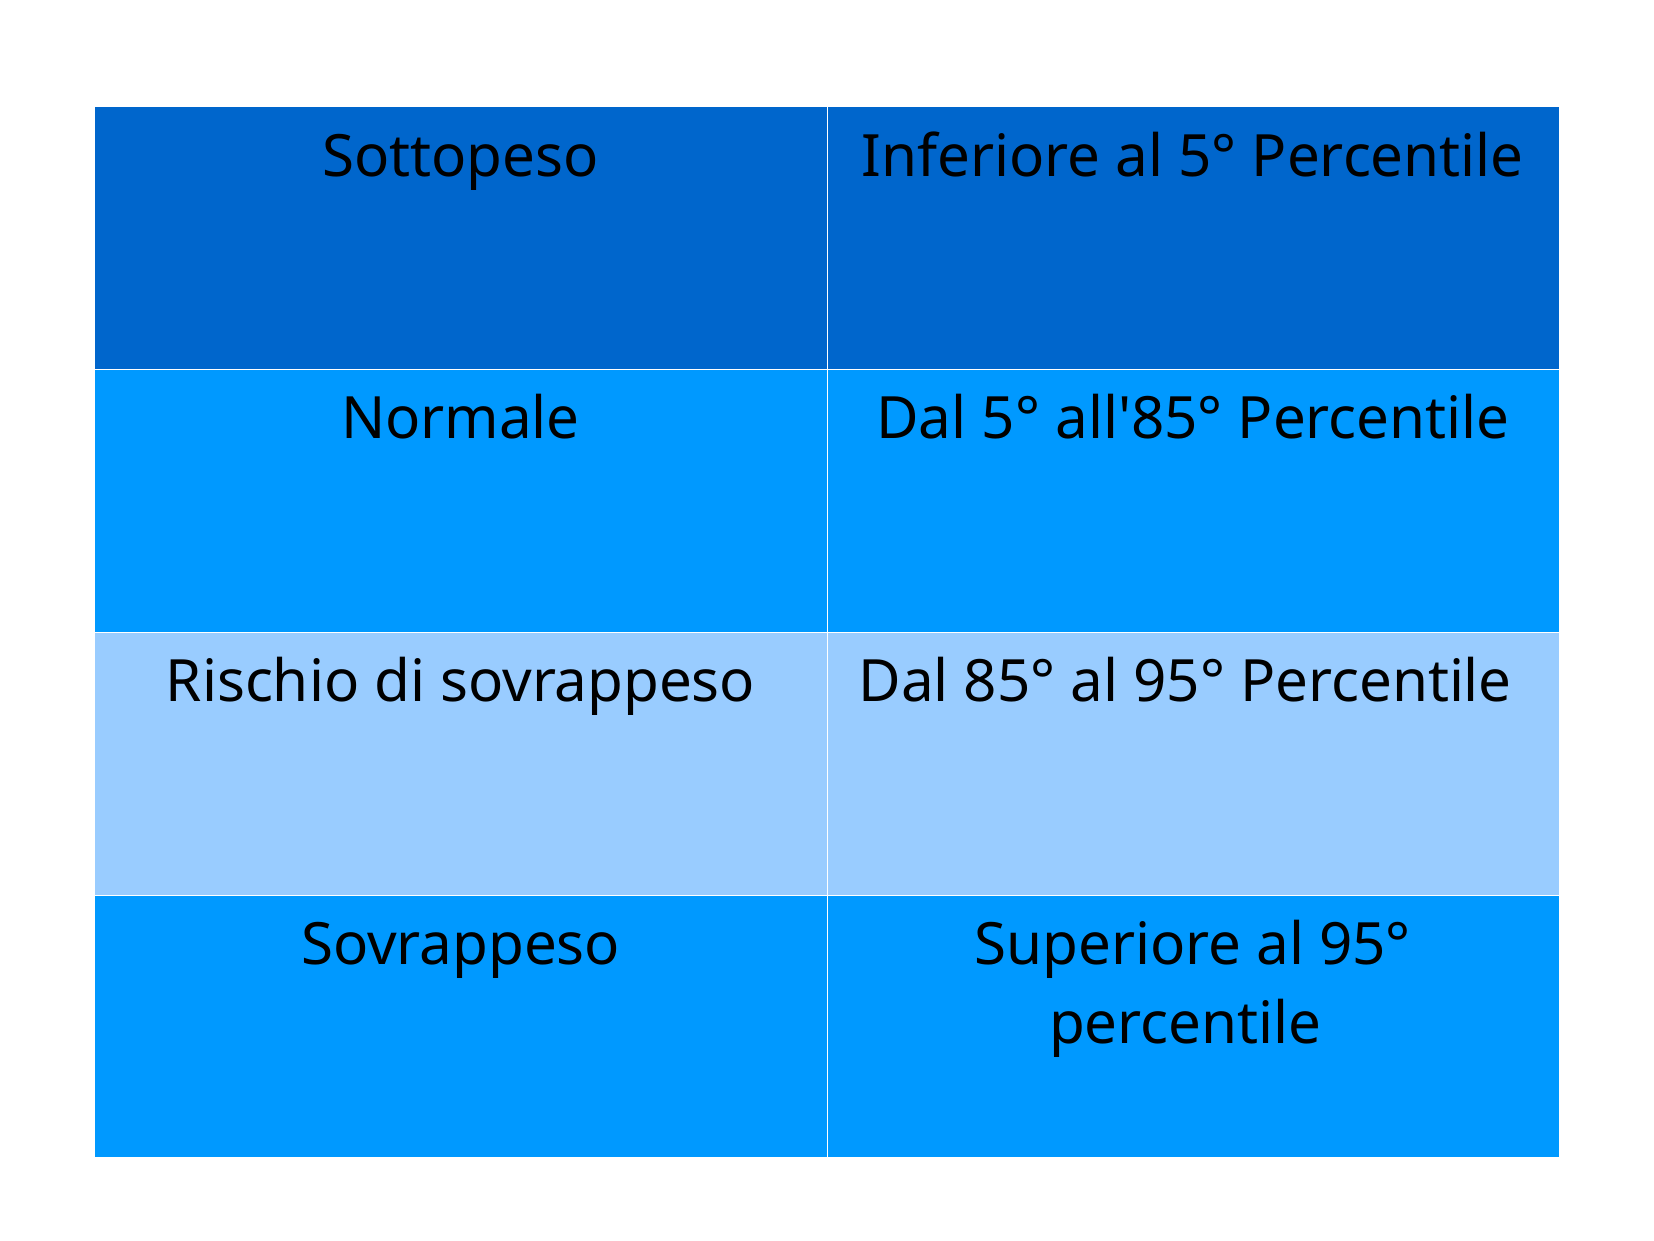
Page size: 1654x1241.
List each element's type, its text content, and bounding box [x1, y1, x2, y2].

table_cell Dal 5° all'85° Percentile [828, 370, 1559, 632]
table_cell Rischio di sovrappeso [95, 633, 827, 895]
table_cell Normale [95, 370, 827, 632]
table_cell Dal 85° al 95° Percentile [828, 633, 1559, 895]
table_cell Superiore al 95° percentile [828, 896, 1559, 1157]
table_header Inferiore al 5° Percentile [828, 107, 1559, 369]
table_cell Sovrappeso [95, 896, 827, 1157]
table_header Sottopeso [95, 107, 827, 369]
